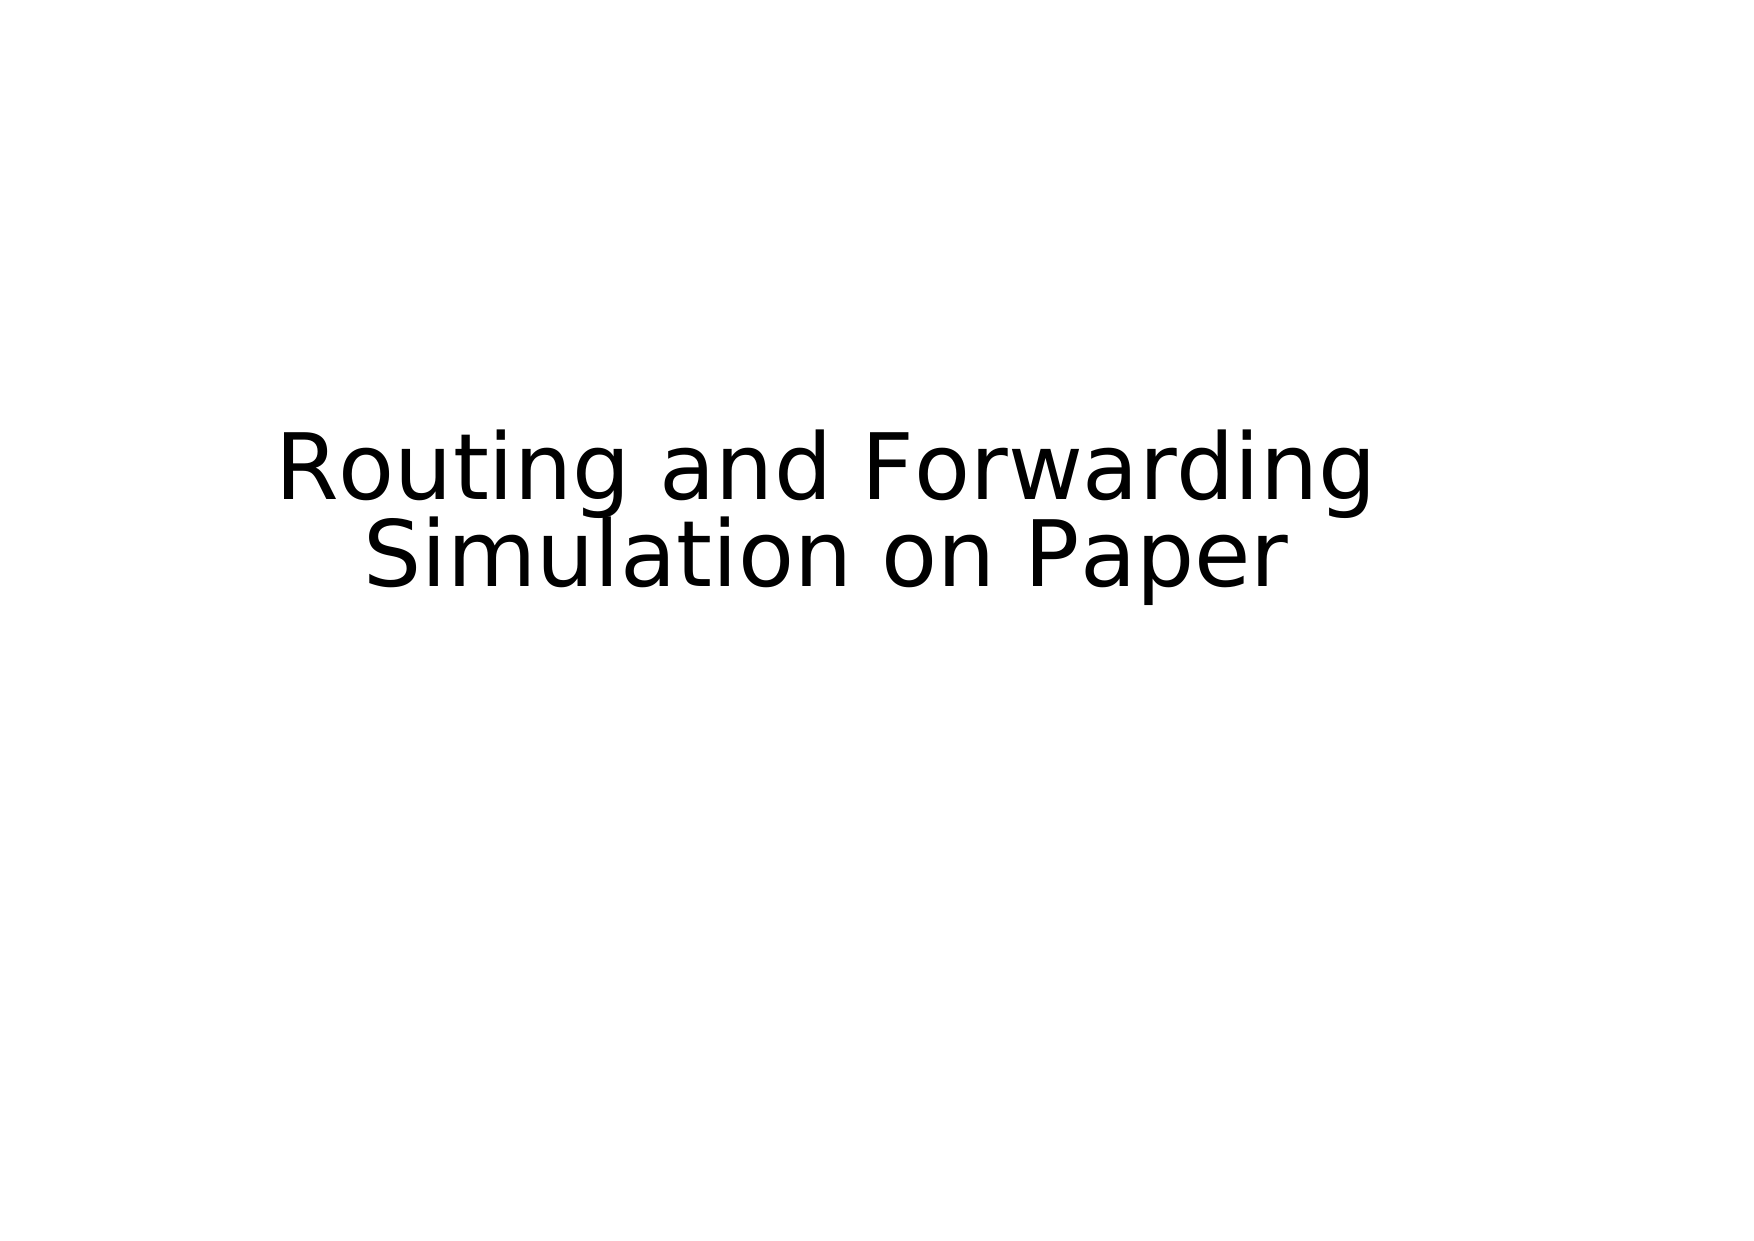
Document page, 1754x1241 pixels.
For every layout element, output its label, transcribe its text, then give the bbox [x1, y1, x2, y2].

title Routing and Forwarding Simulation on Paper [123, 394, 1530, 640]
